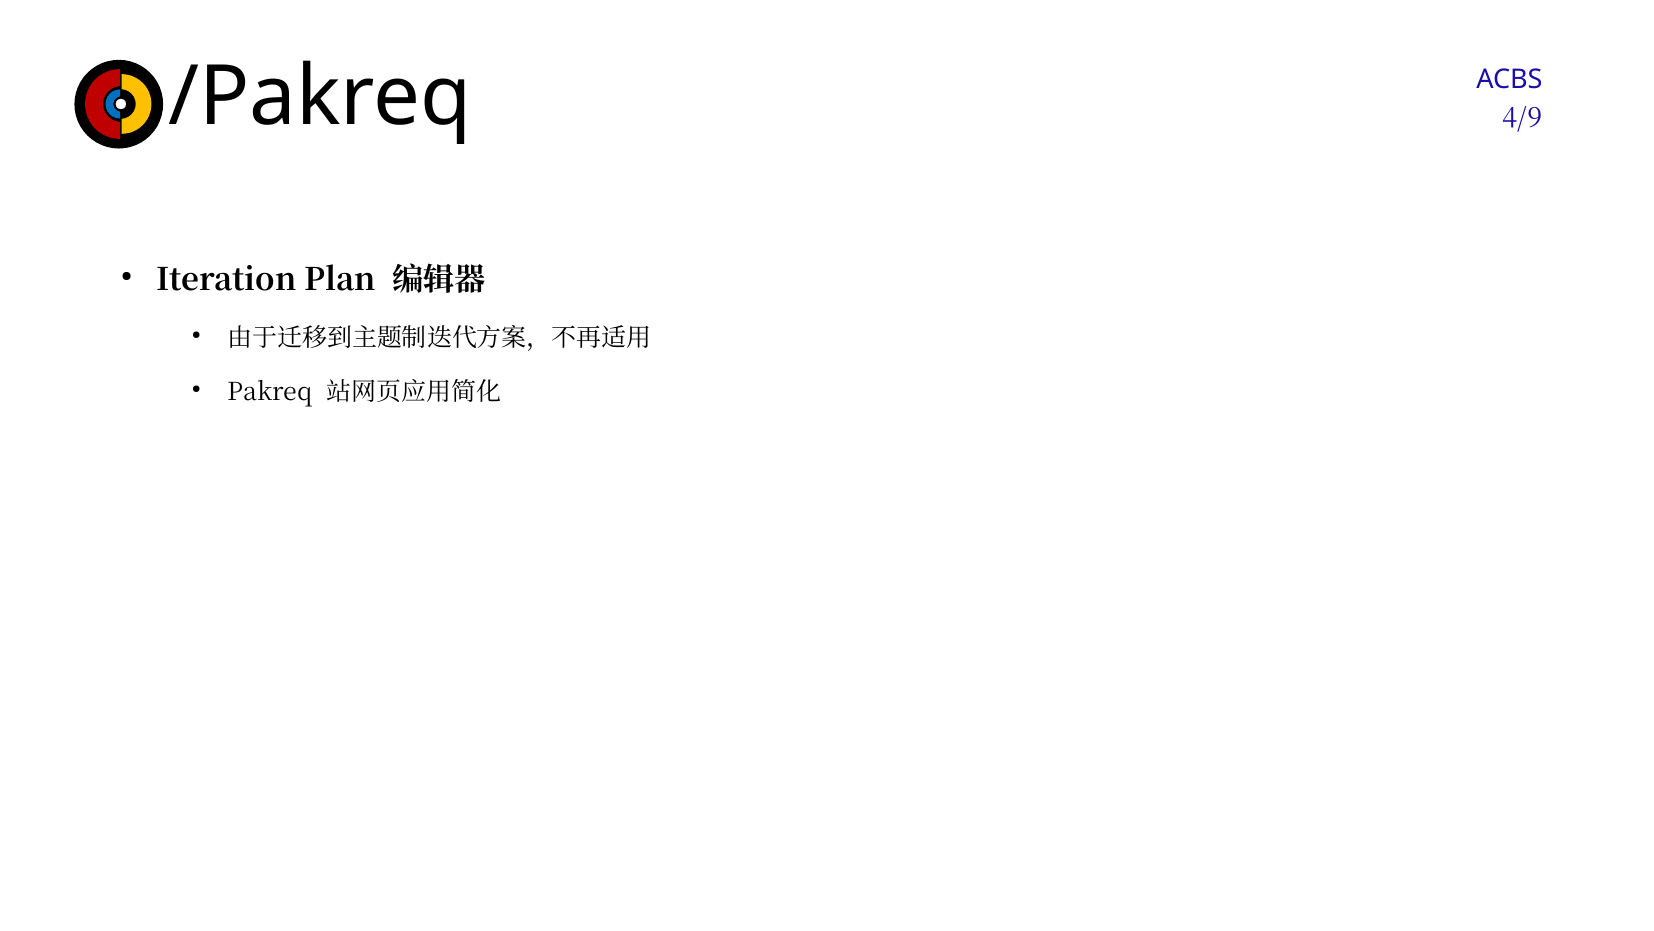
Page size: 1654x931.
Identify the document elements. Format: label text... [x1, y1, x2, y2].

text_box /Pakreq [153, 28, 697, 163]
text_box Iteration Plan 编辑器 由于迁移到主题制迭代方案，不再适用 Pakreq 站网页应用简化 [106, 224, 992, 807]
picture [71, 57, 153, 151]
text_box ACBS <编号>/9 [1461, 52, 1624, 184]
